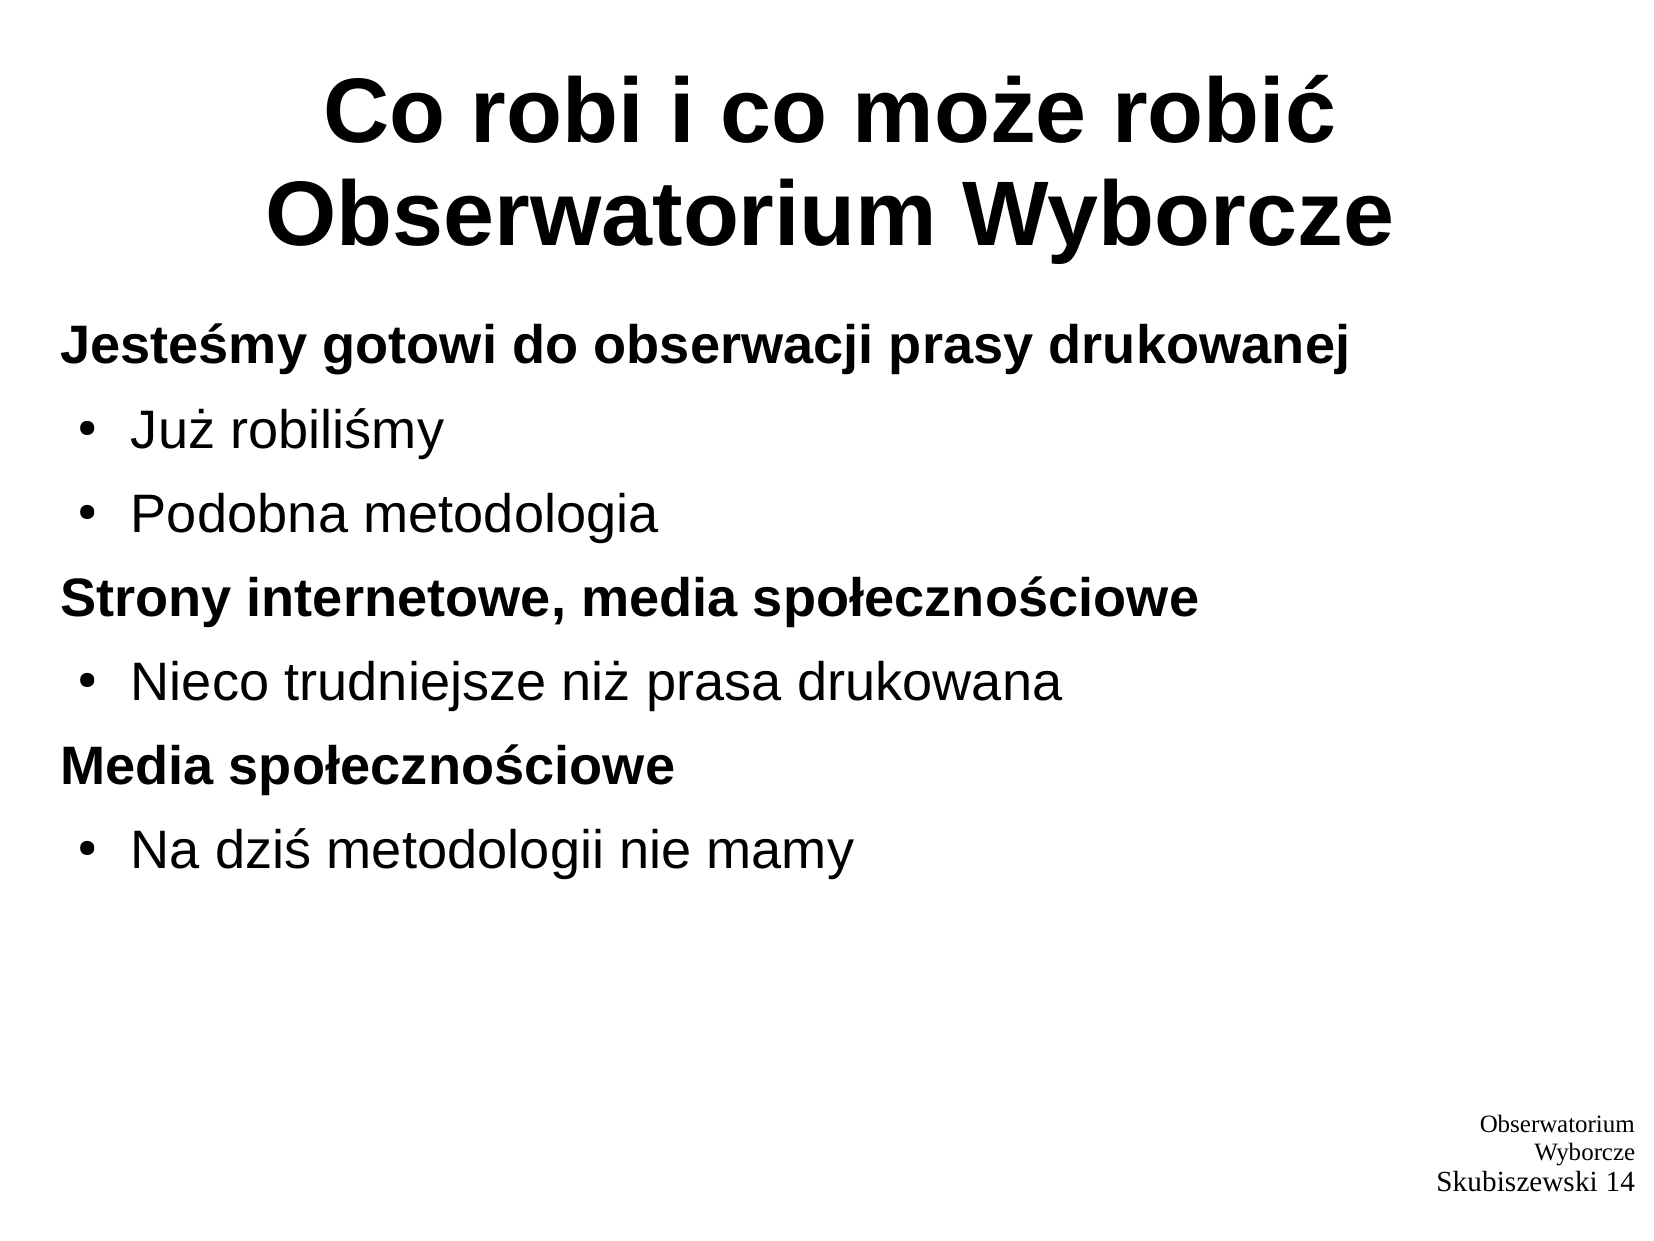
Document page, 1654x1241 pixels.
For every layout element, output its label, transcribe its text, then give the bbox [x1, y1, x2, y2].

text_box [819, 581, 850, 658]
title Co robi i co może robić Obserwatorium Wyborcze [86, 60, 1575, 266]
list Jesteśmy gotowi do obserwacji prasy drukowanej Już robiliśmy Podobna metodologia Strony internetowe, media społecznościowe Nieco trudniejsze niż prasa drukowana Media społecznościowe Na dziś metodologii nie mamy [60, 315, 1613, 1171]
